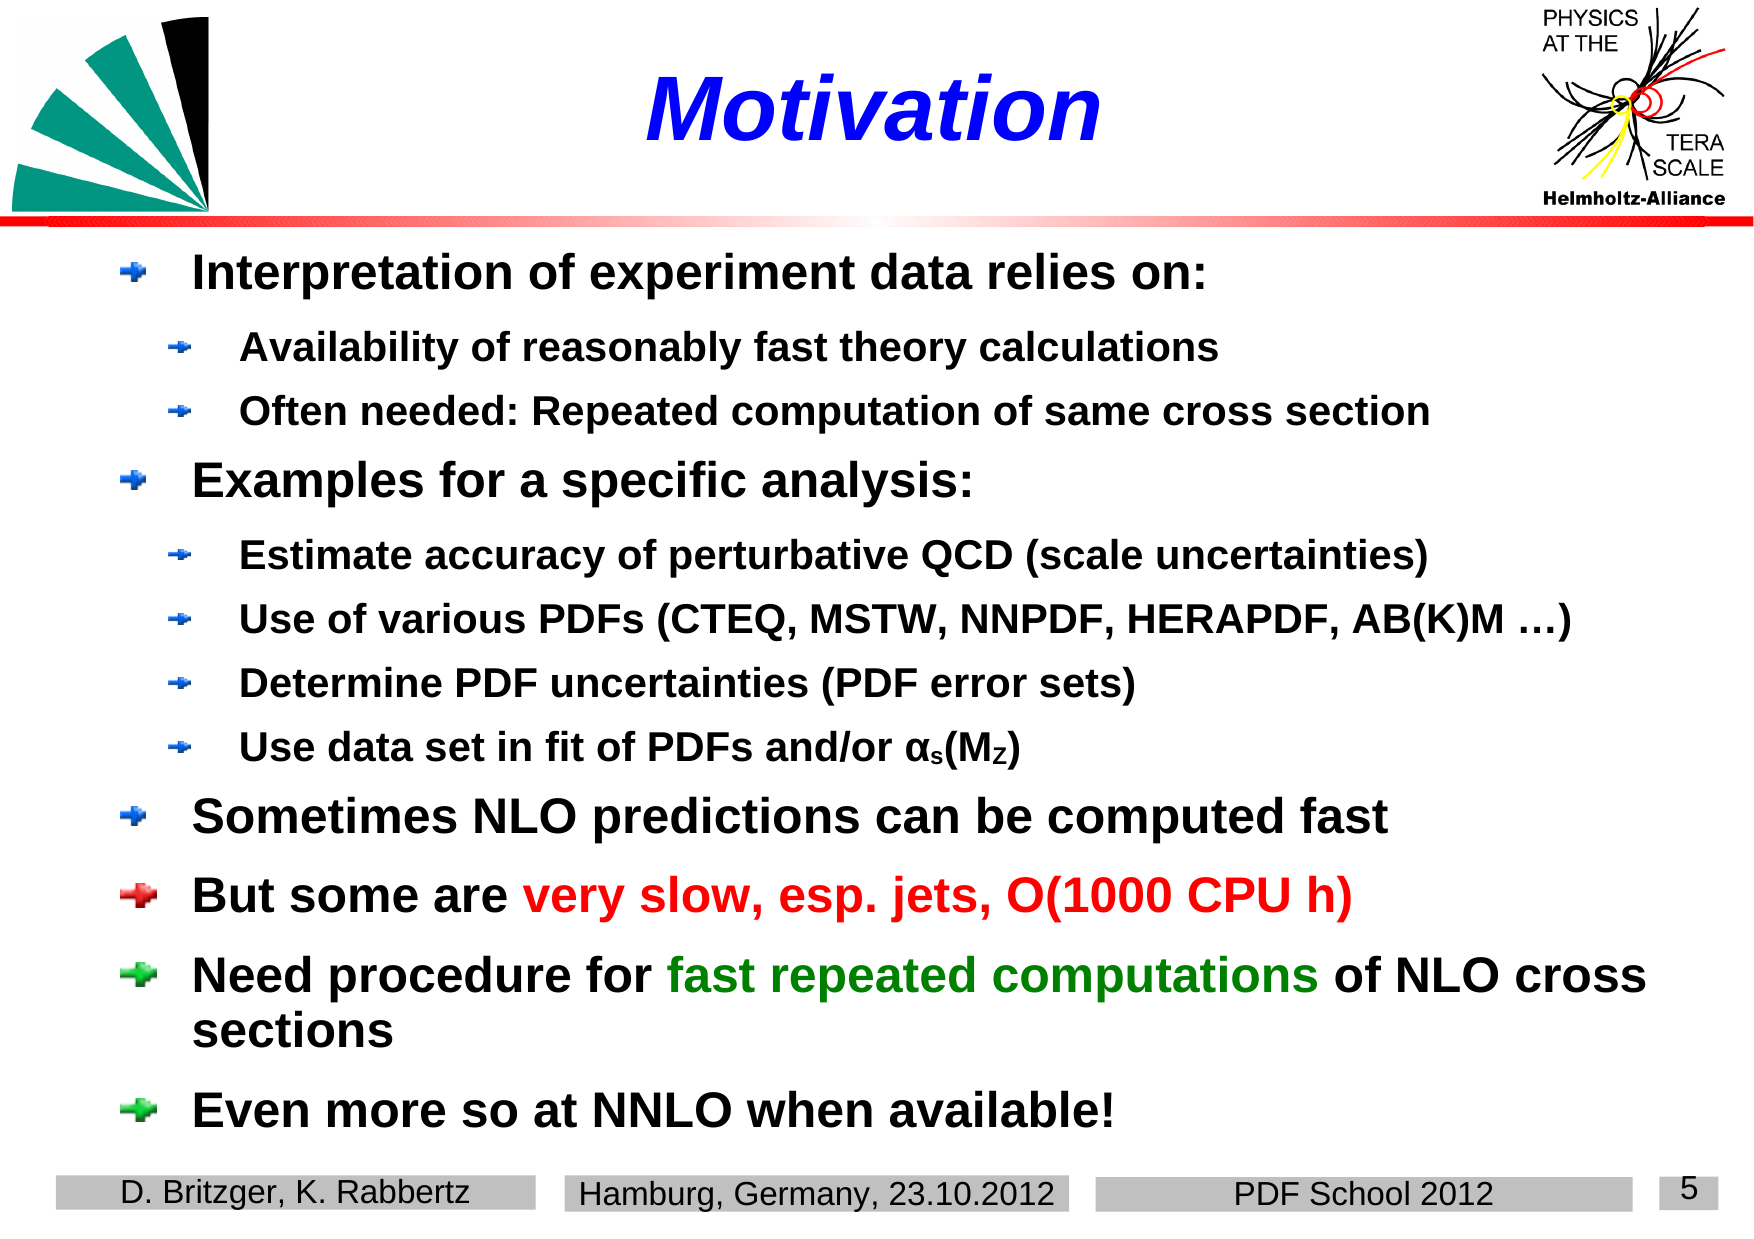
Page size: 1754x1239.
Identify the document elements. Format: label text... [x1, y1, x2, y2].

list Interpretation of experiment data relies on: Availability of reasonably fast theory calculations Often needed: Repeated computation of same cross section Examples for a specific analysis: Estimate accuracy of perturbative QCD (scale uncertainties) Use of various PDFs (CTEQ, MSTW, NNPDF, HERAPDF, AB(K)M …) Determine PDF uncertainties (PDF error sets) Use data set in fit of PDFs and/or αs(MZ) Sometimes NLO predictions can be computed fast But some are very slow, esp. jets, O(1000 CPU h) Need procedure for fast repeated computations of NLO cross sections Even more so at NNLO when available! [61, 244, 1687, 1152]
picture [12, 17, 209, 214]
title Motivation [216, 14, 1533, 203]
picture [1524, 0, 1742, 216]
